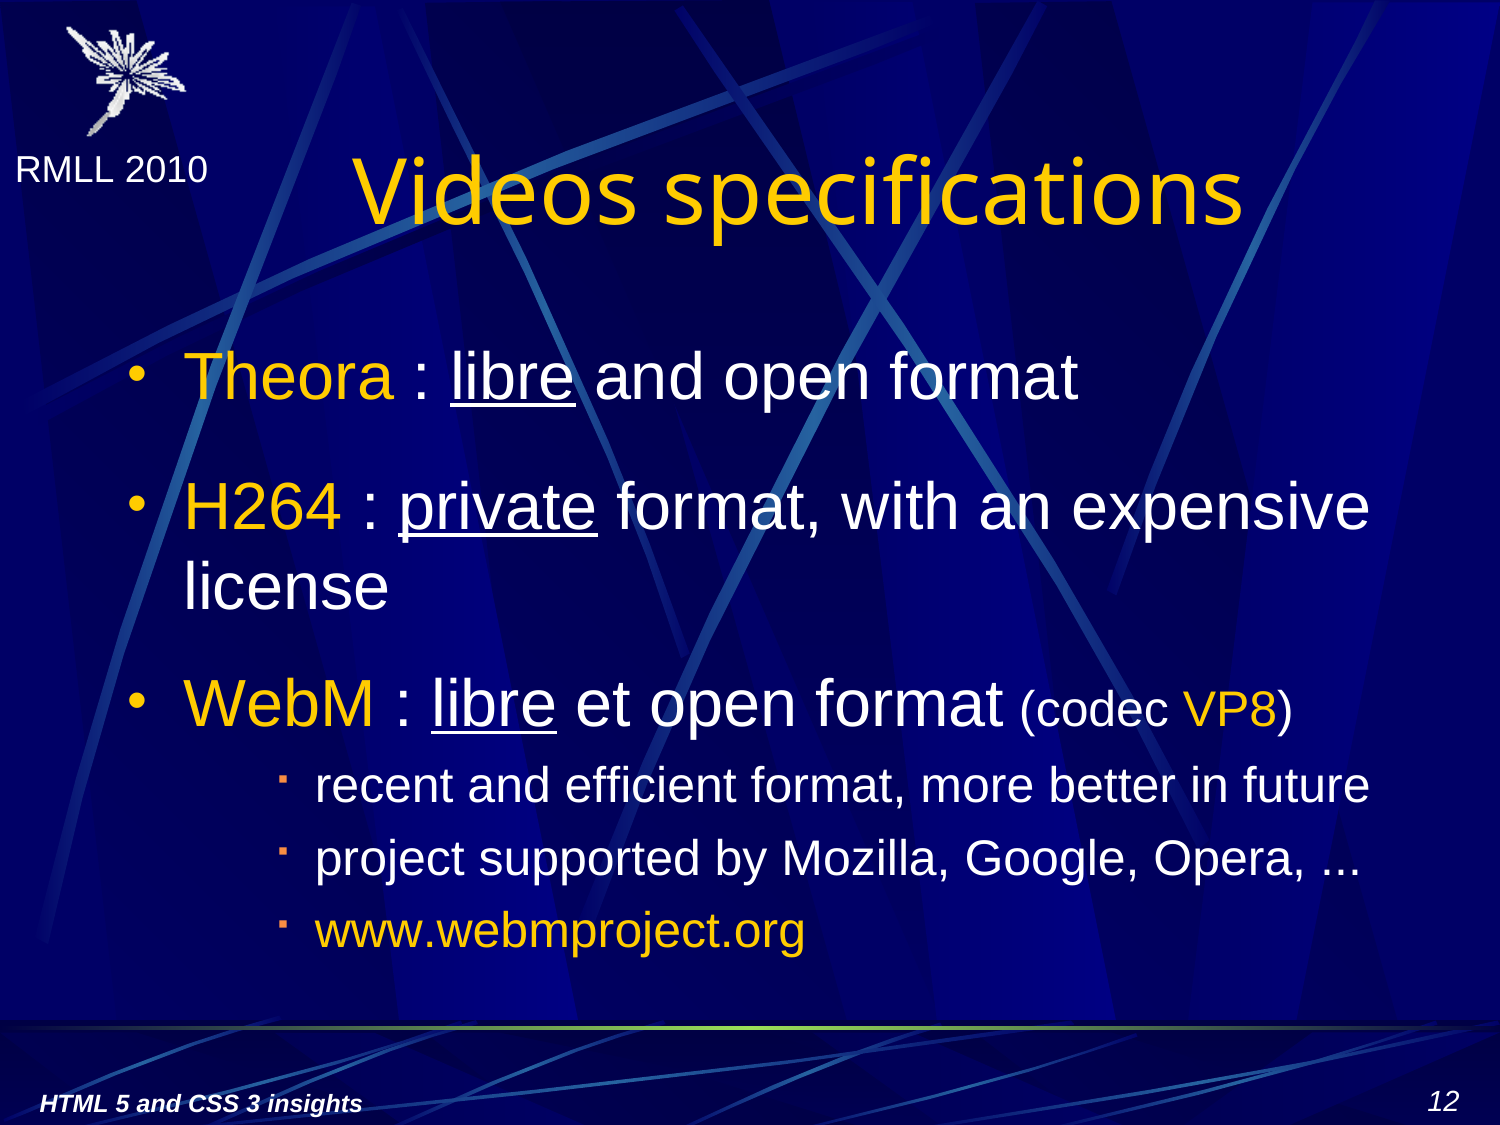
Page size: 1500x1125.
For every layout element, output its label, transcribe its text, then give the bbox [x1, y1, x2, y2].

picture [62, 24, 188, 138]
title Videos specifications [224, 87, 1375, 288]
list Theora : libre and open format H264 : private format, with an expensive license WebM : libre et open format (codec VP8) recent and efficient format, more better in future project supported by Mozilla, Google, Opera, ... www.webmproject.org [112, 324, 1438, 1001]
